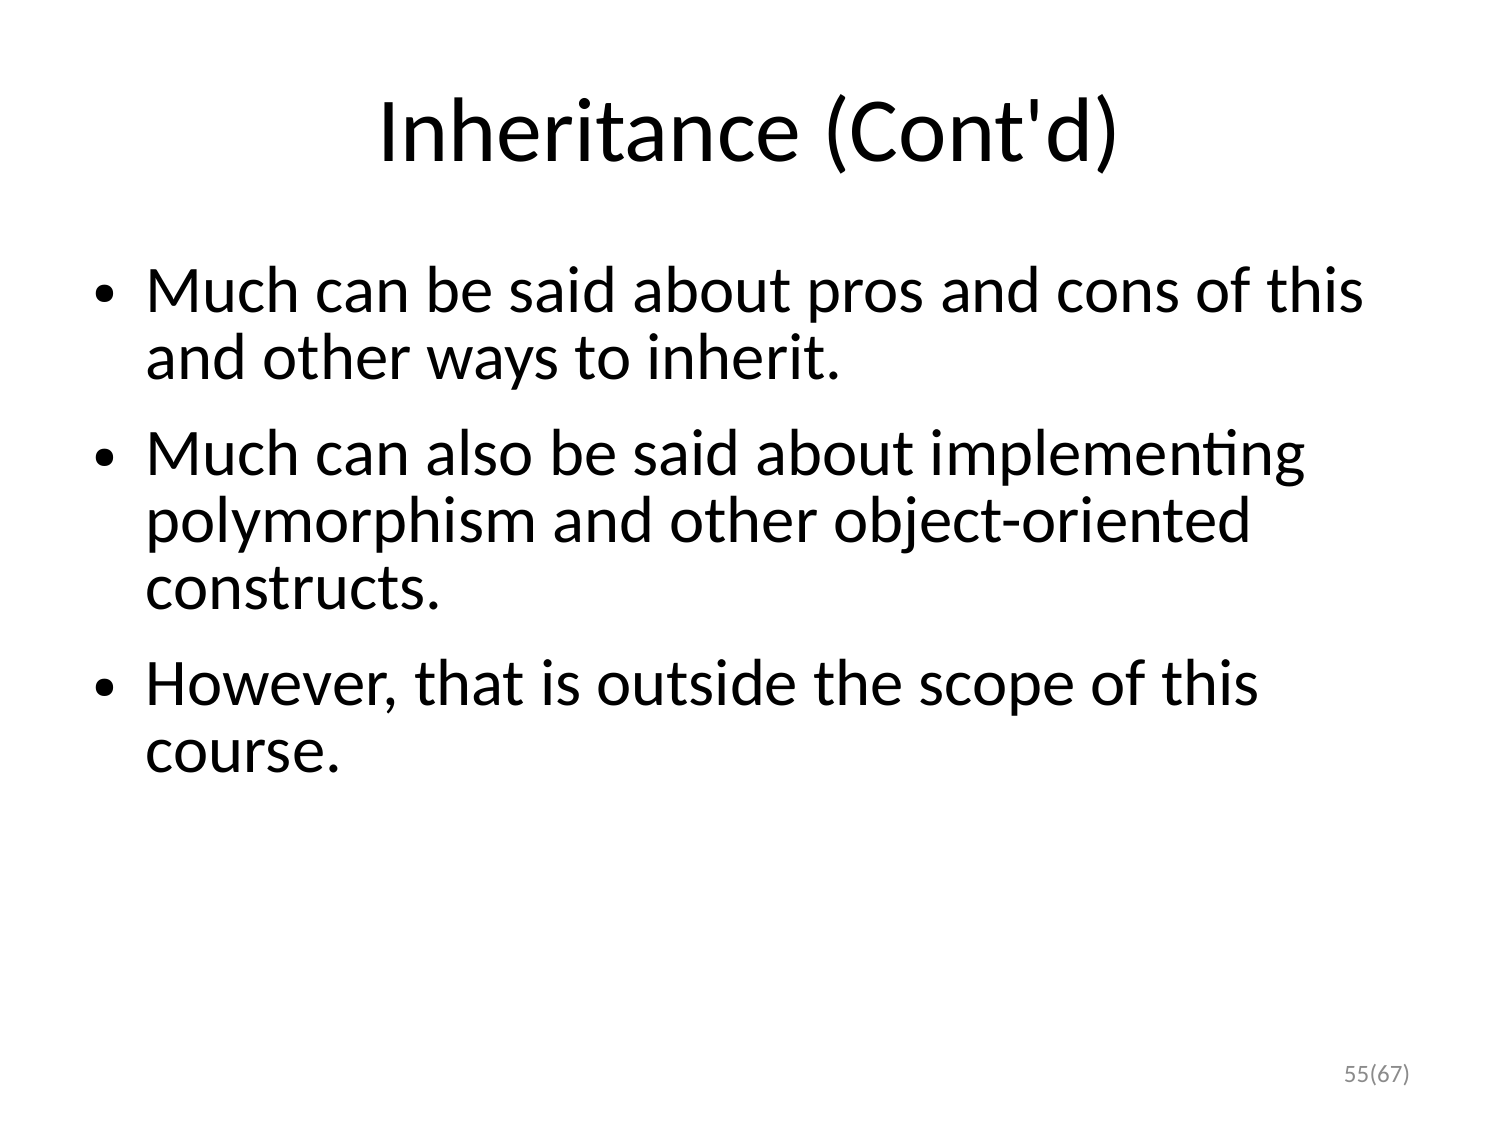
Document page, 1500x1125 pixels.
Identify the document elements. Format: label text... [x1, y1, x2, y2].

title Inheritance (Cont'd) [75, 45, 1425, 233]
list Much can be said about pros and cons of this and other ways to inherit. Much can also be said about implementing polymorphism and other object-oriented constructs. However, that is outside the scope of this course. [75, 262, 1425, 1005]
